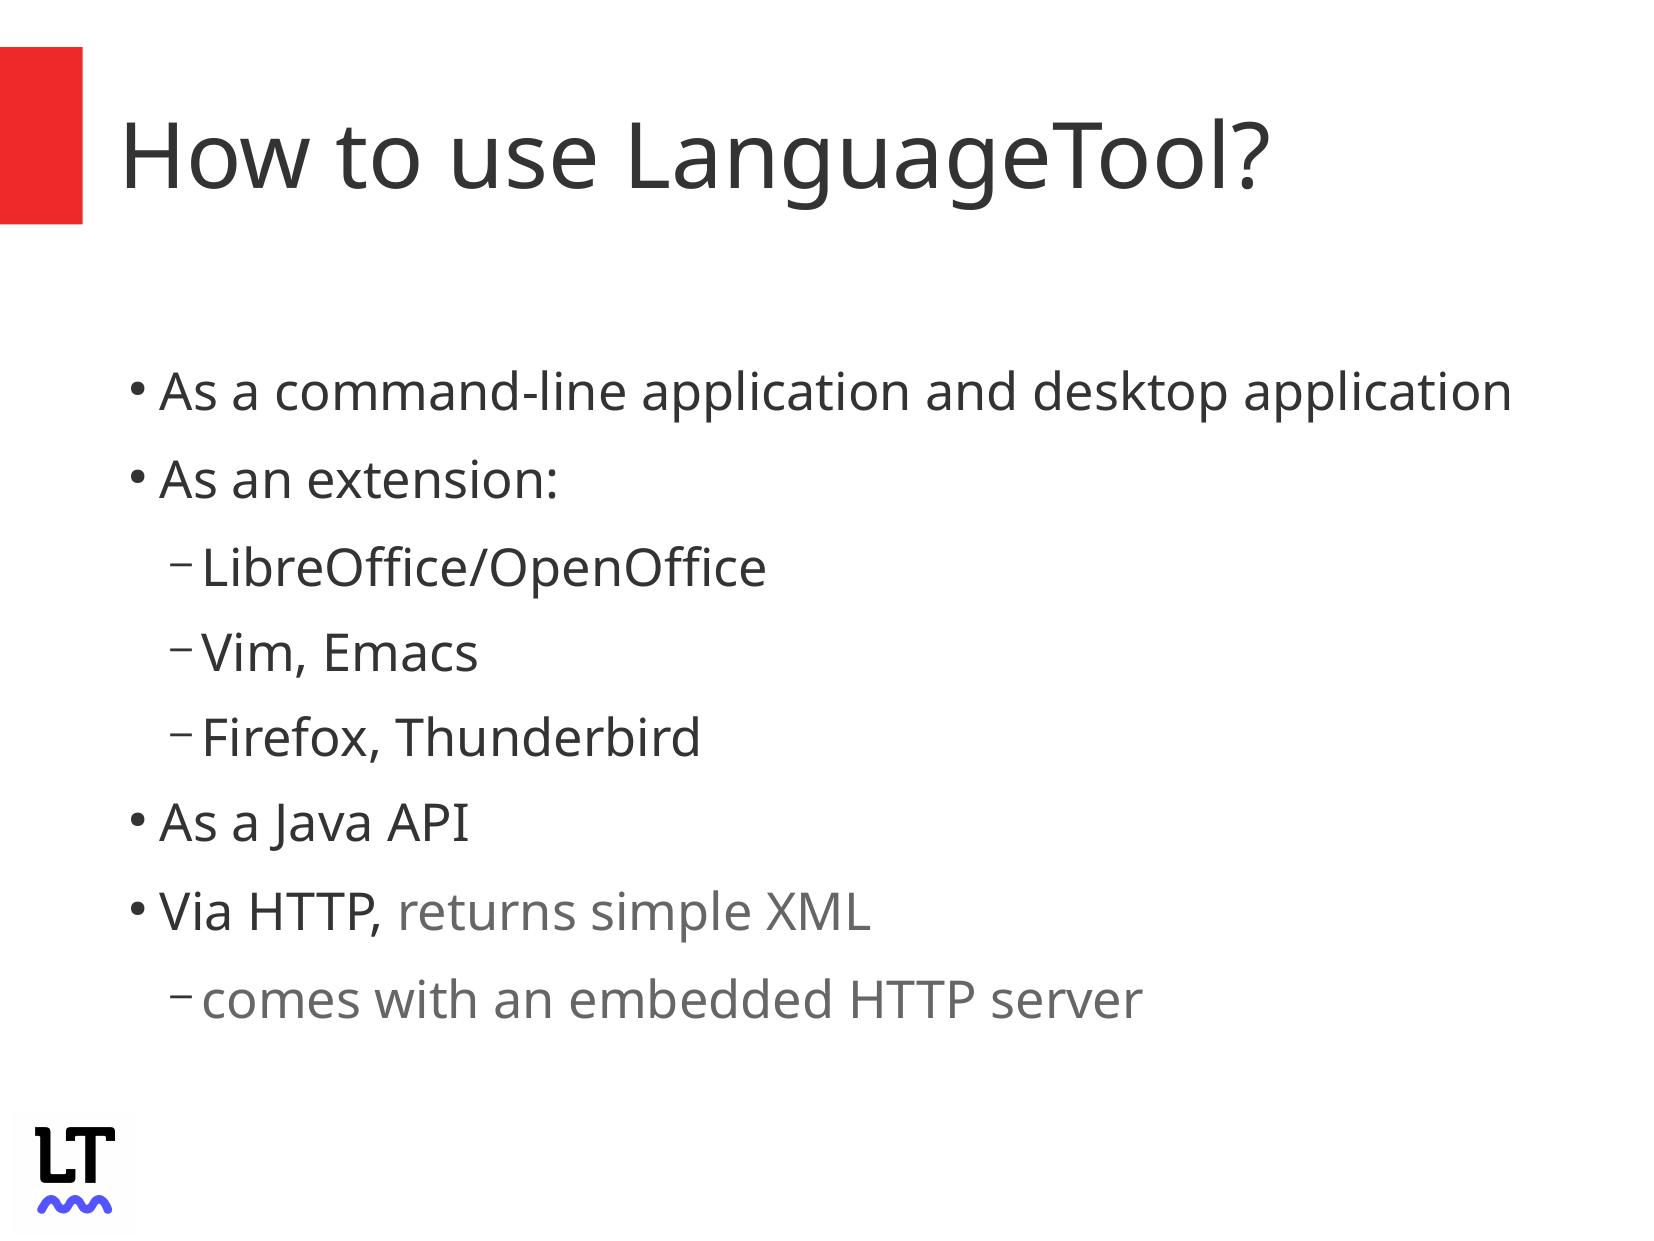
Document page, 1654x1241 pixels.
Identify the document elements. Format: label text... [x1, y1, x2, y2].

list As a command-line application and desktop application As an extension: LibreOffice/OpenOffice Vim, Emacs Firefox, Thunderbird As a Java API Via HTTP, returns simple XML comes with an embedded HTTP server [118, 354, 1536, 1074]
title How to use LanguageTool? [118, 49, 1571, 257]
picture [11, 1110, 138, 1235]
